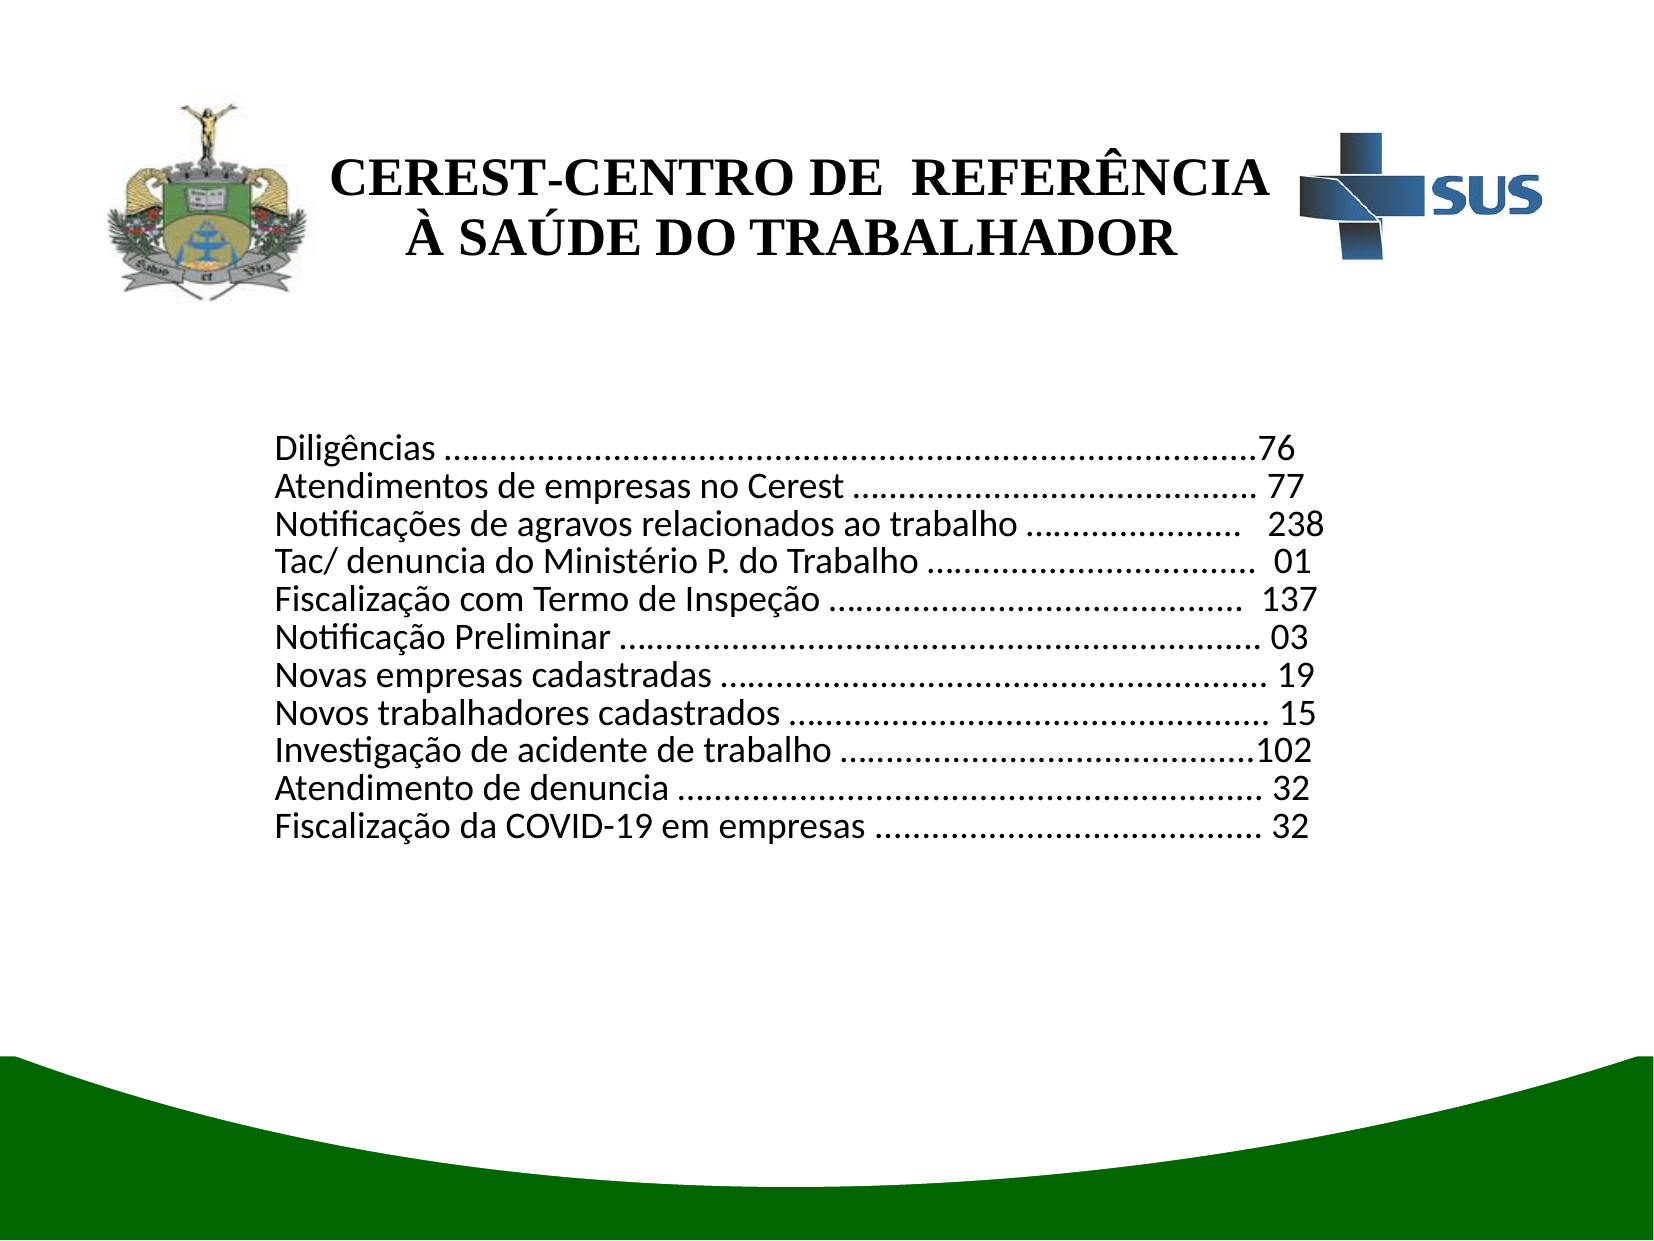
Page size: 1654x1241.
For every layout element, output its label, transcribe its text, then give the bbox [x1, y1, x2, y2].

text_box [0, 1050, 1654, 1241]
text_box Diligências …...................................................................................76 Atendimentos de empresas no Cerest …........................................ 77 Notificações de agravos relacionados ao trabalho ….................... 238 Tac/ denuncia do Ministério P. do Trabalho …................................ 01 Fiscalização com Termo de Inspeção …......................................... 137 Notificação Preliminar …................................................................. 03 Novas empresas cadastradas …....................................................... 19 Novos trabalhadores cadastrados …................................................ 15 Investigação de acidente de trabalho ….........................................102 Atendimento de denuncia …........................................................... 32 Fiscalização da COVID-19 em empresas ......................................... 32 [259, 425, 1342, 990]
picture [1299, 132, 1549, 260]
text_box CEREST-CENTRO DE REFERÊNCIA À SAÚDE DO TRABALHADOR [314, 139, 1300, 277]
picture [94, 94, 319, 319]
